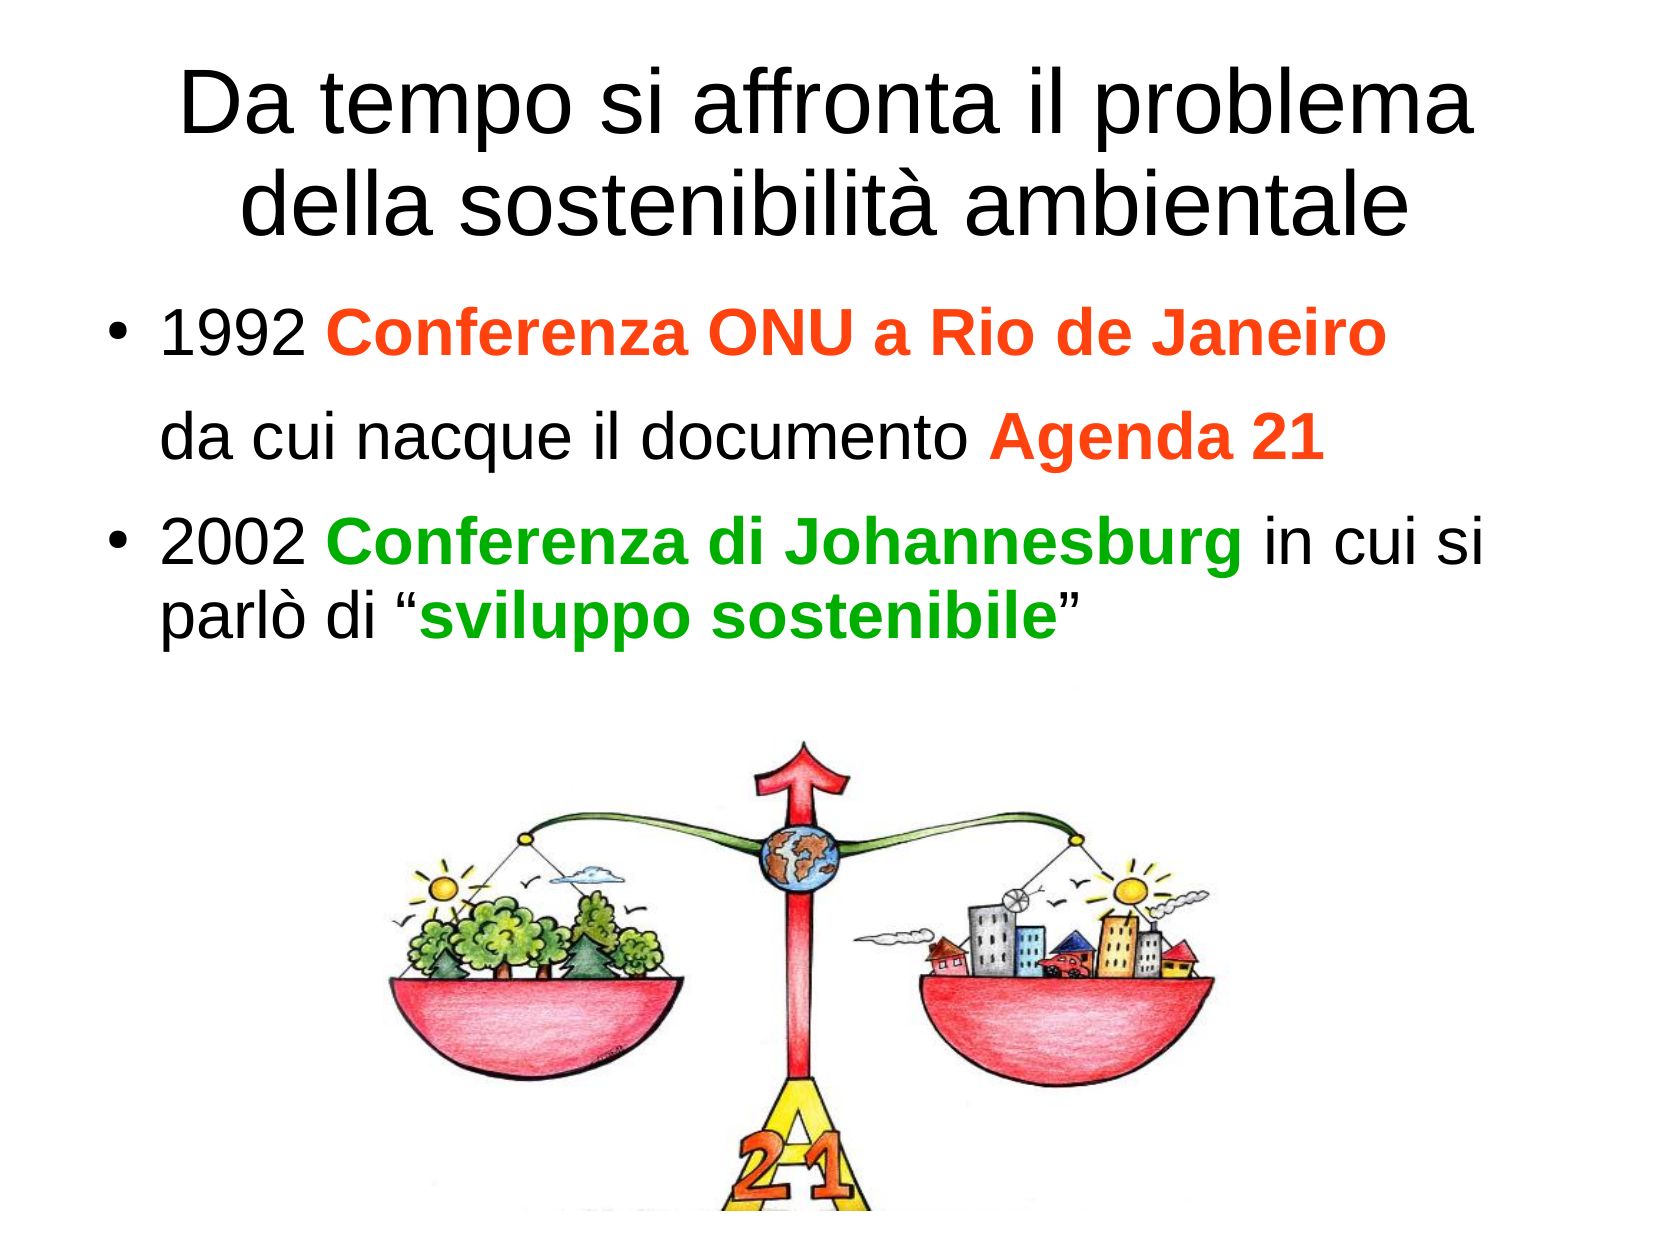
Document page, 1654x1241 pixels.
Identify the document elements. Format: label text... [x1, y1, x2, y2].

list 1992 Conferenza ONU a Rio de Janeiro da cui nacque il documento Agenda 21 2002 Conferenza di Johannesburg in cui si parlò di “sviluppo sostenibile” [88, 295, 1577, 1114]
picture [383, 679, 1241, 1211]
title Da tempo si affronta il problema della sostenibilità ambientale [82, 49, 1571, 257]
